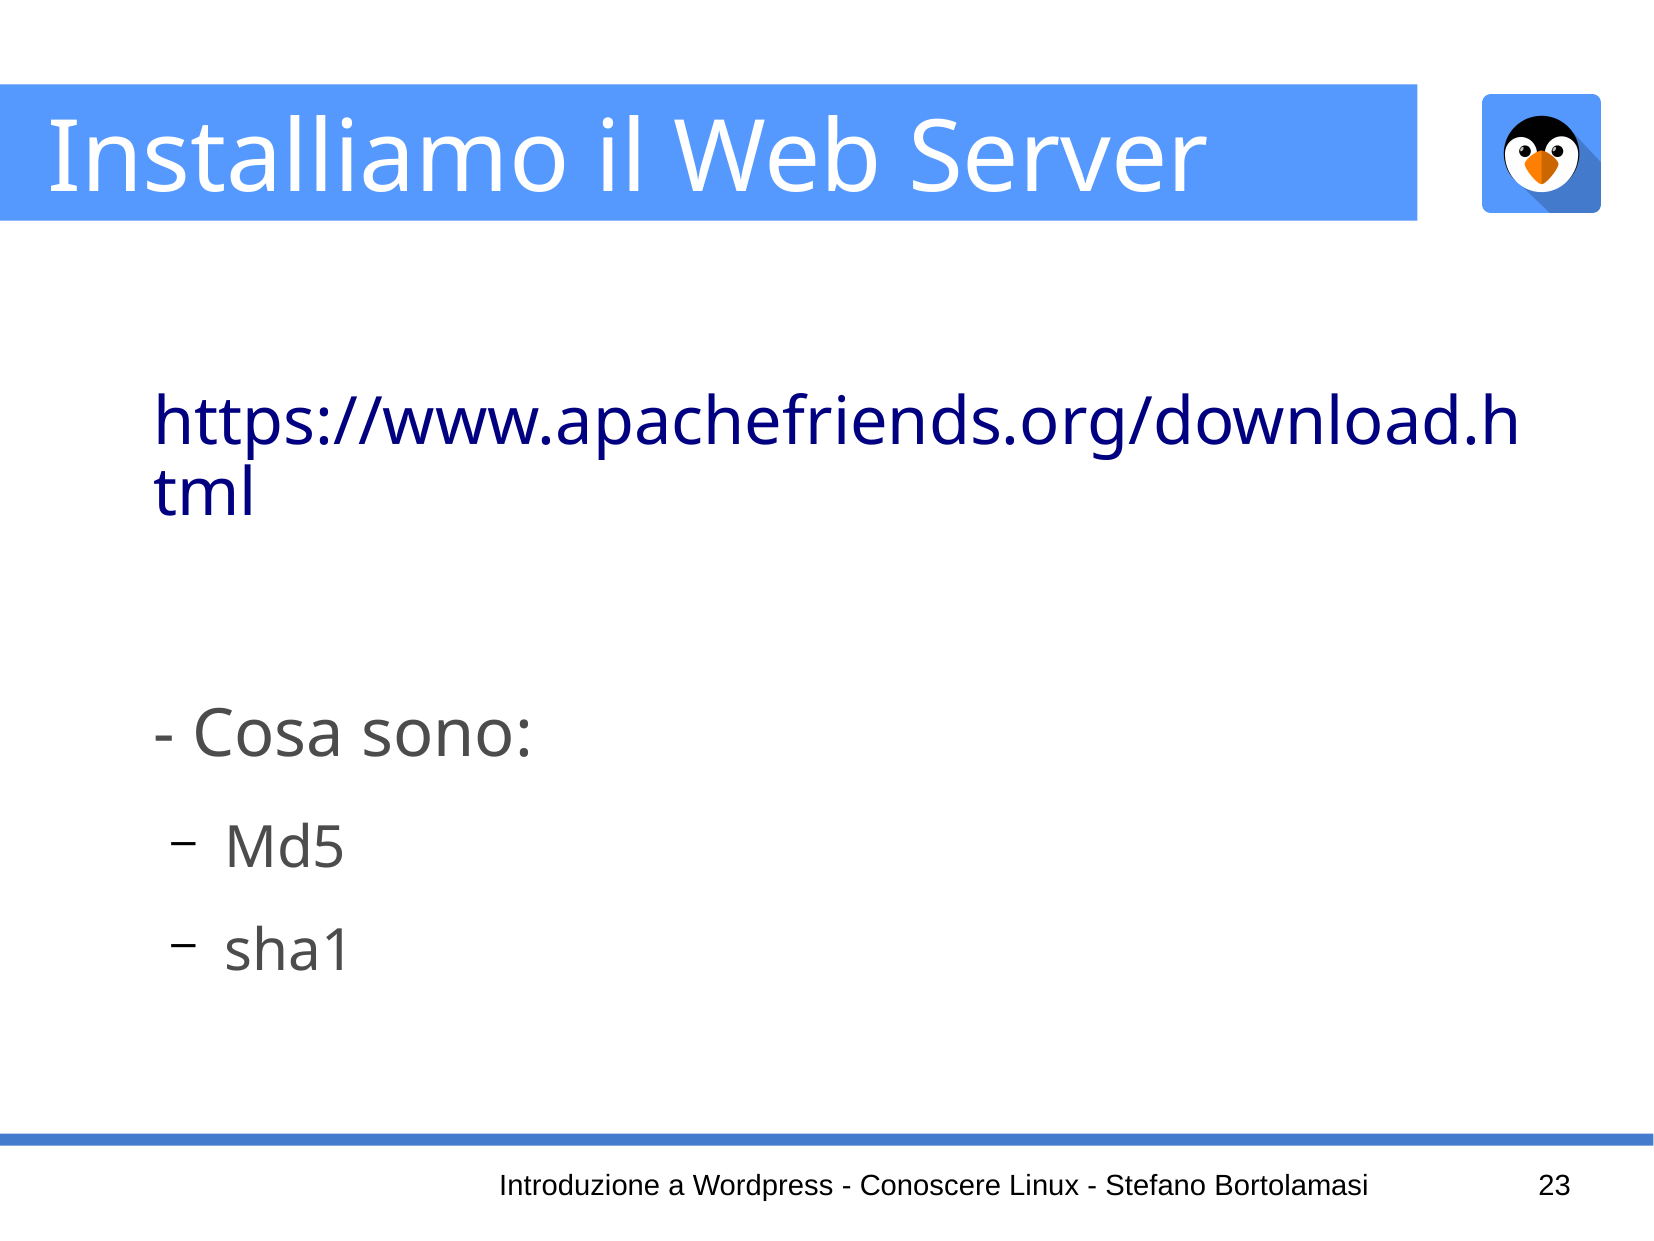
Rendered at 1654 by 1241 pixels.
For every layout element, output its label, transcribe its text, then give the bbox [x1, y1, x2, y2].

title Installiamo il Web Server [0, 91, 1418, 214]
list https://www.apachefriends.org/download.html - Cosa sono: Md5 sha1 [82, 372, 1538, 1028]
picture [1482, 94, 1601, 213]
